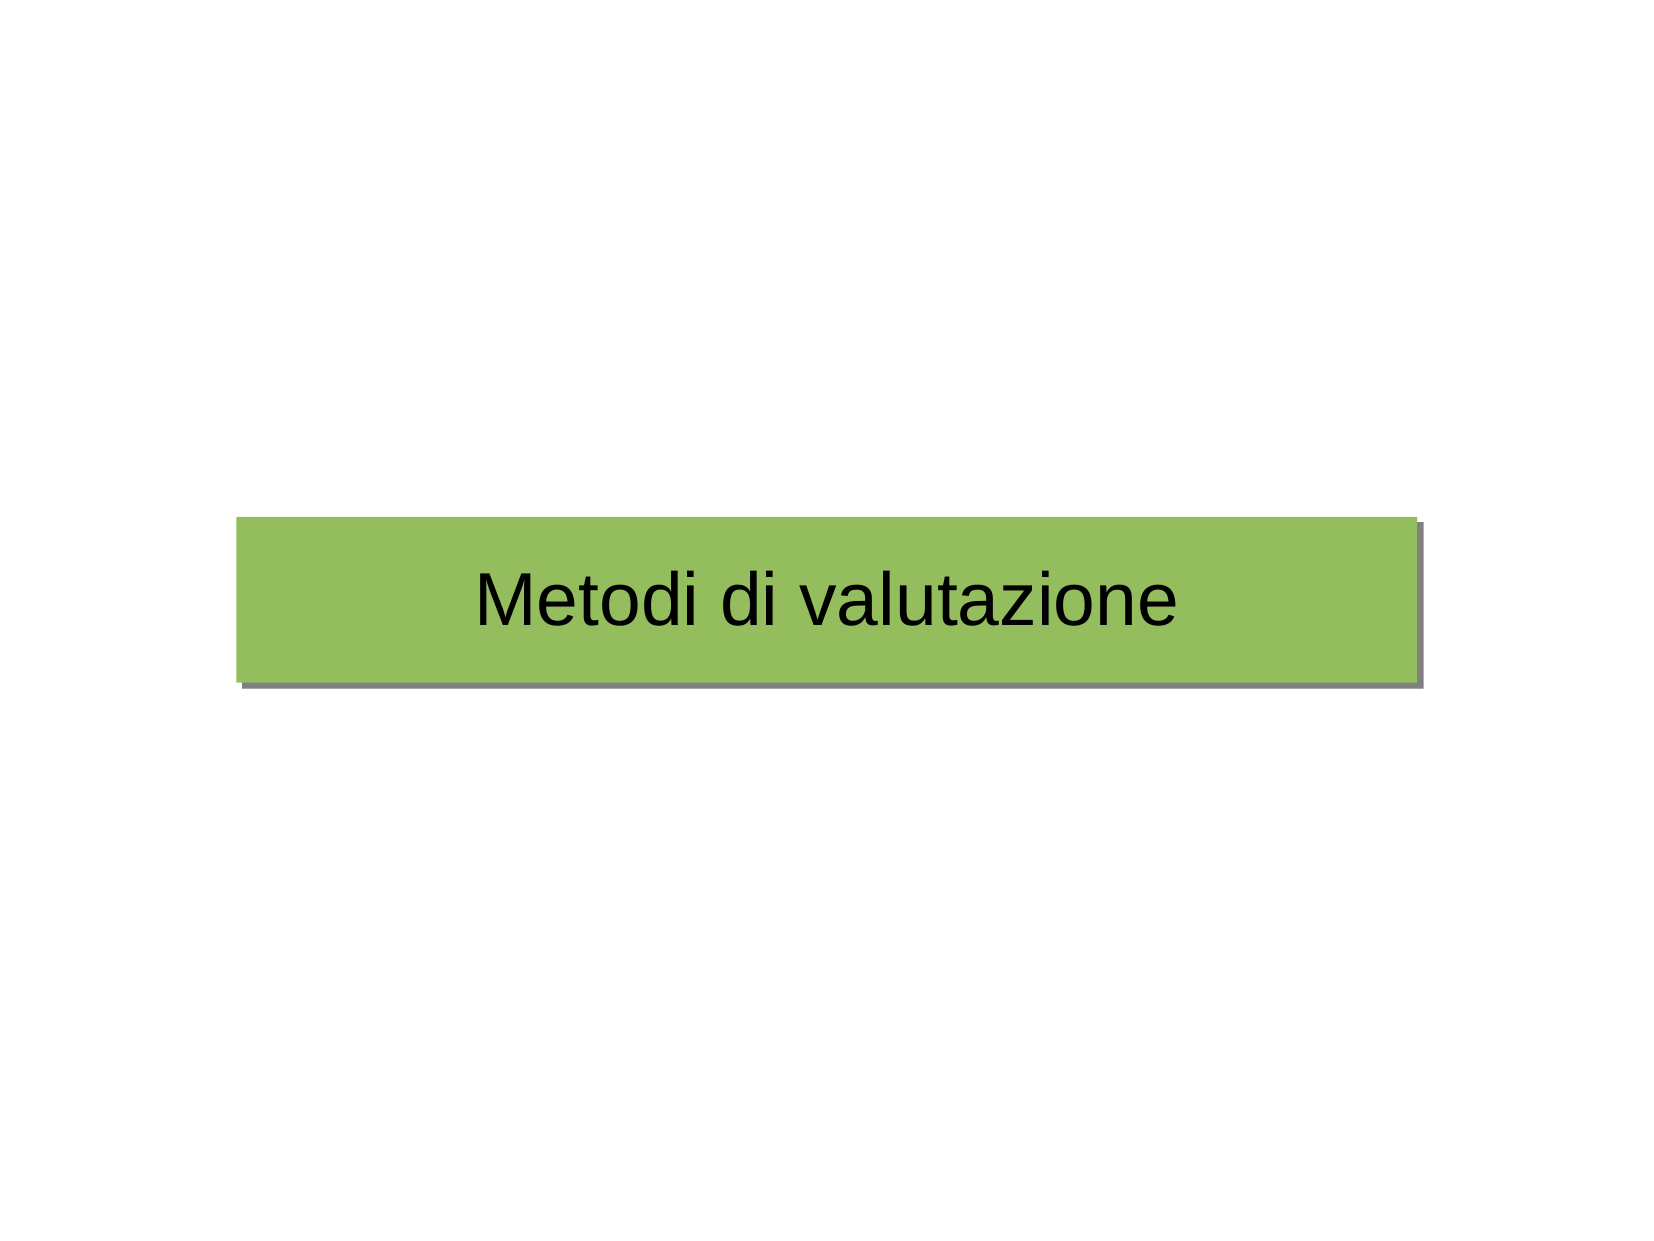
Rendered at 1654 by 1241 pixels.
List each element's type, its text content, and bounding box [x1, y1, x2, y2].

text_box Metodi di valutazione [236, 516, 1418, 683]
